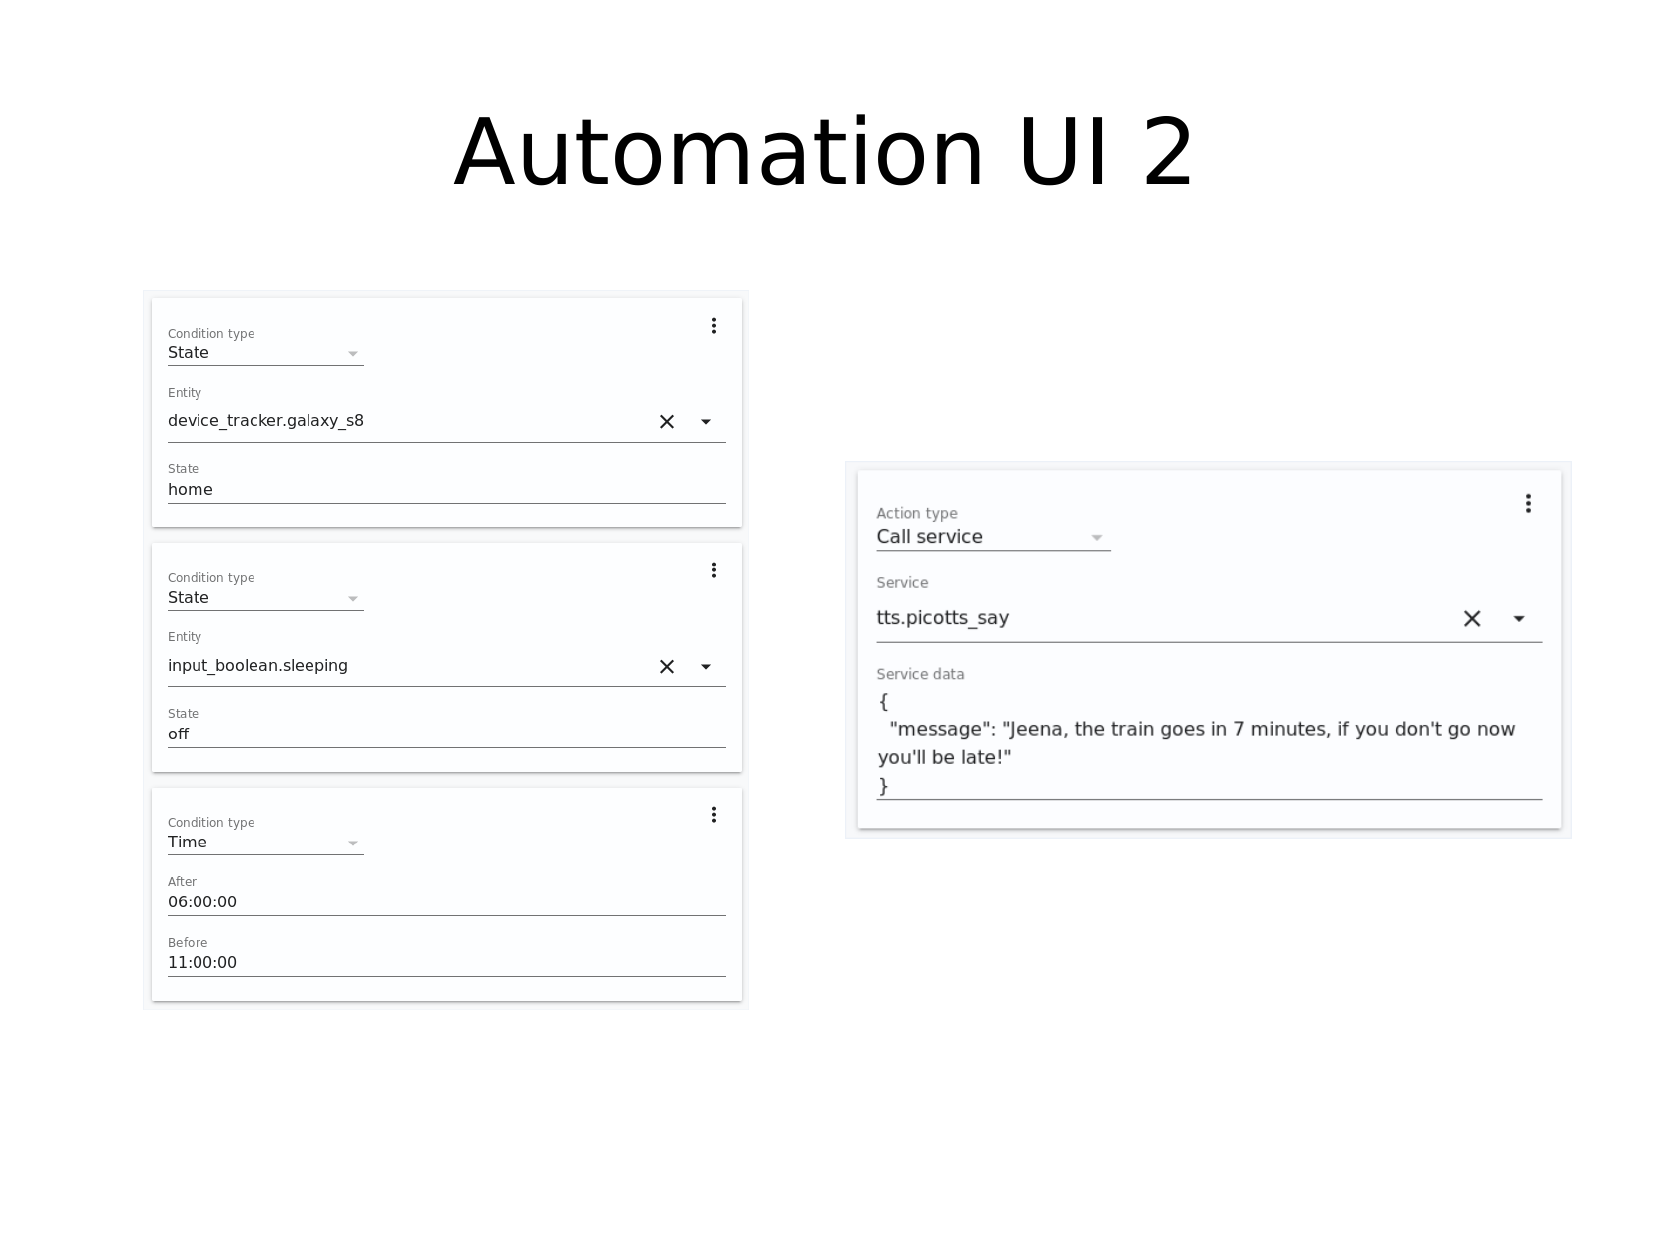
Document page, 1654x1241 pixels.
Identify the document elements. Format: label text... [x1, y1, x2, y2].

picture [845, 461, 1572, 839]
picture [143, 290, 749, 1010]
title Automation UI 2 [82, 49, 1571, 257]
